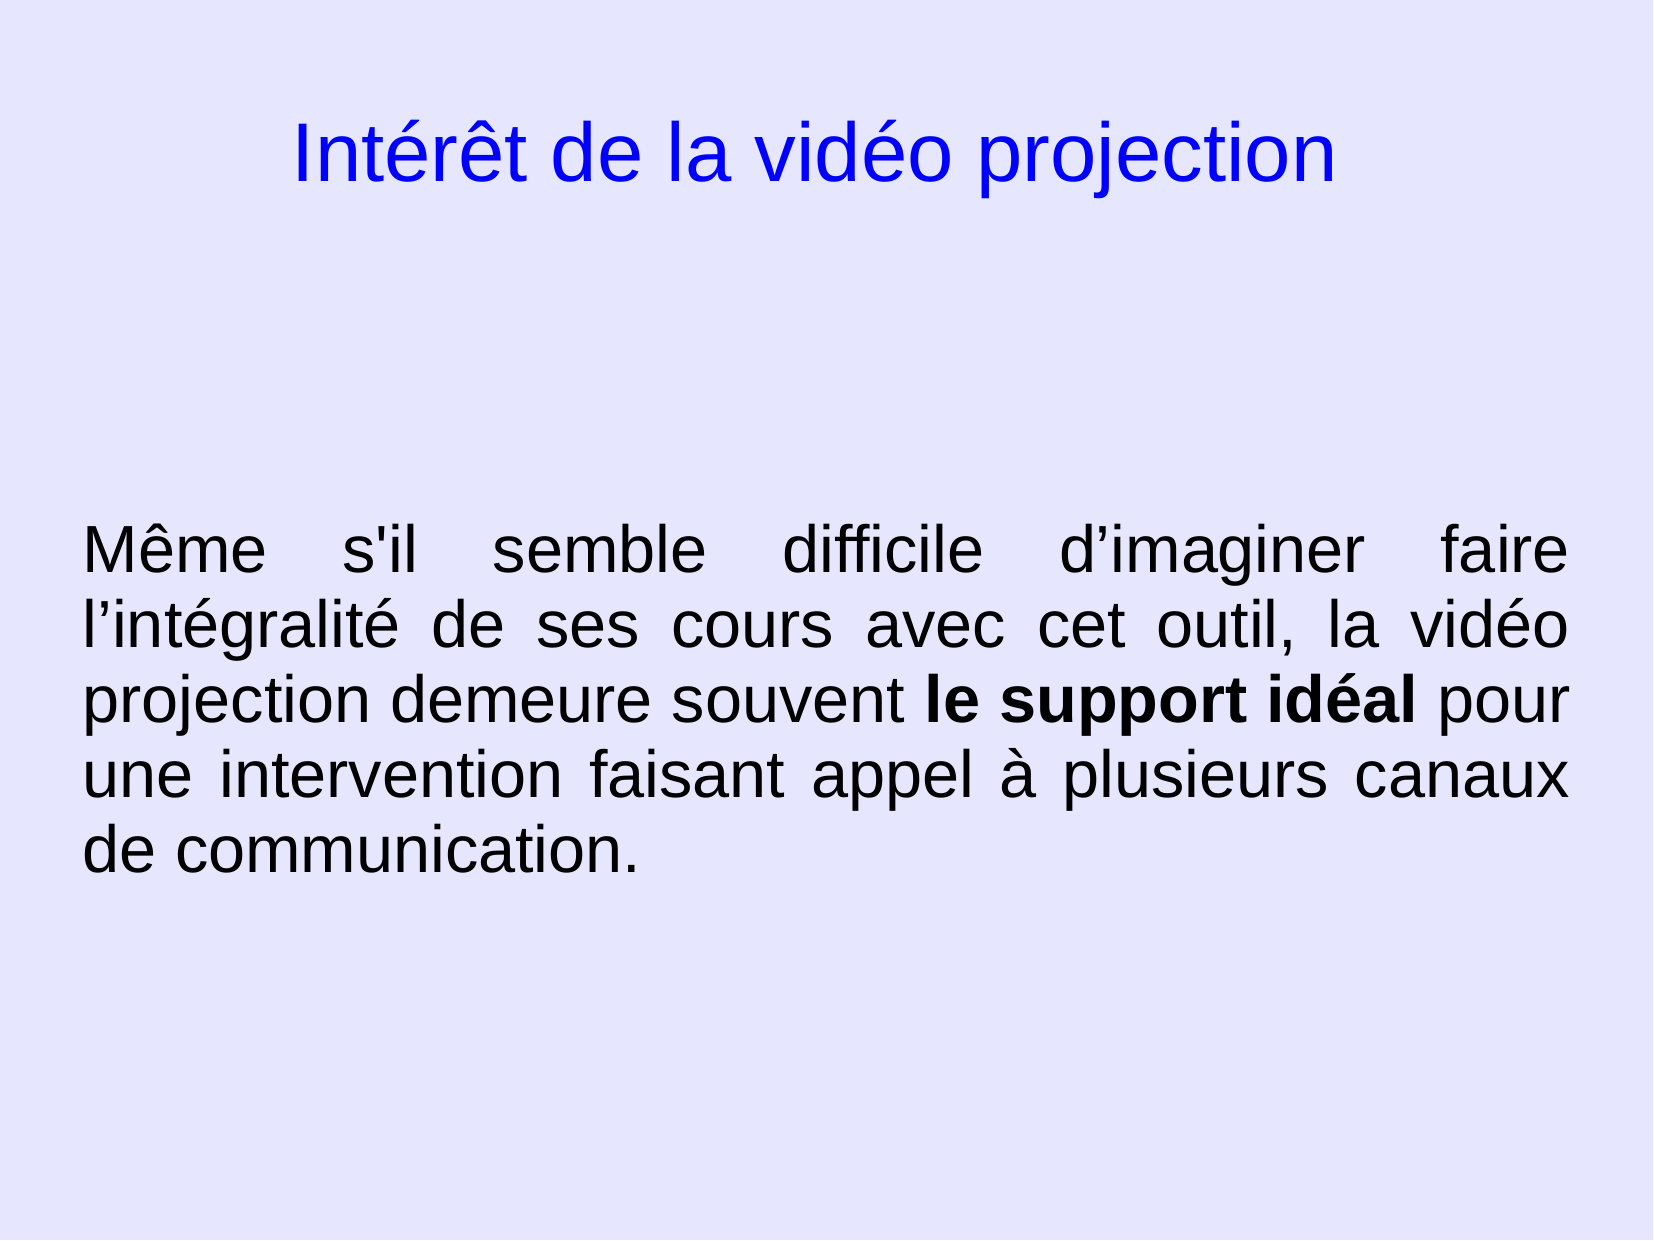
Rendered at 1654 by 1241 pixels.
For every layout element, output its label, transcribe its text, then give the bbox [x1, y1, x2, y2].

title Intérêt de la vidéo projection [82, 56, 1571, 250]
subtitle Même s'il semble difficile d’imaginer faire l’intégralité de ses cours avec cet outil, la vidéo projection demeure souvent le support idéal pour une intervention faisant appel à plusieurs canaux de communication. [82, 297, 1571, 1102]
